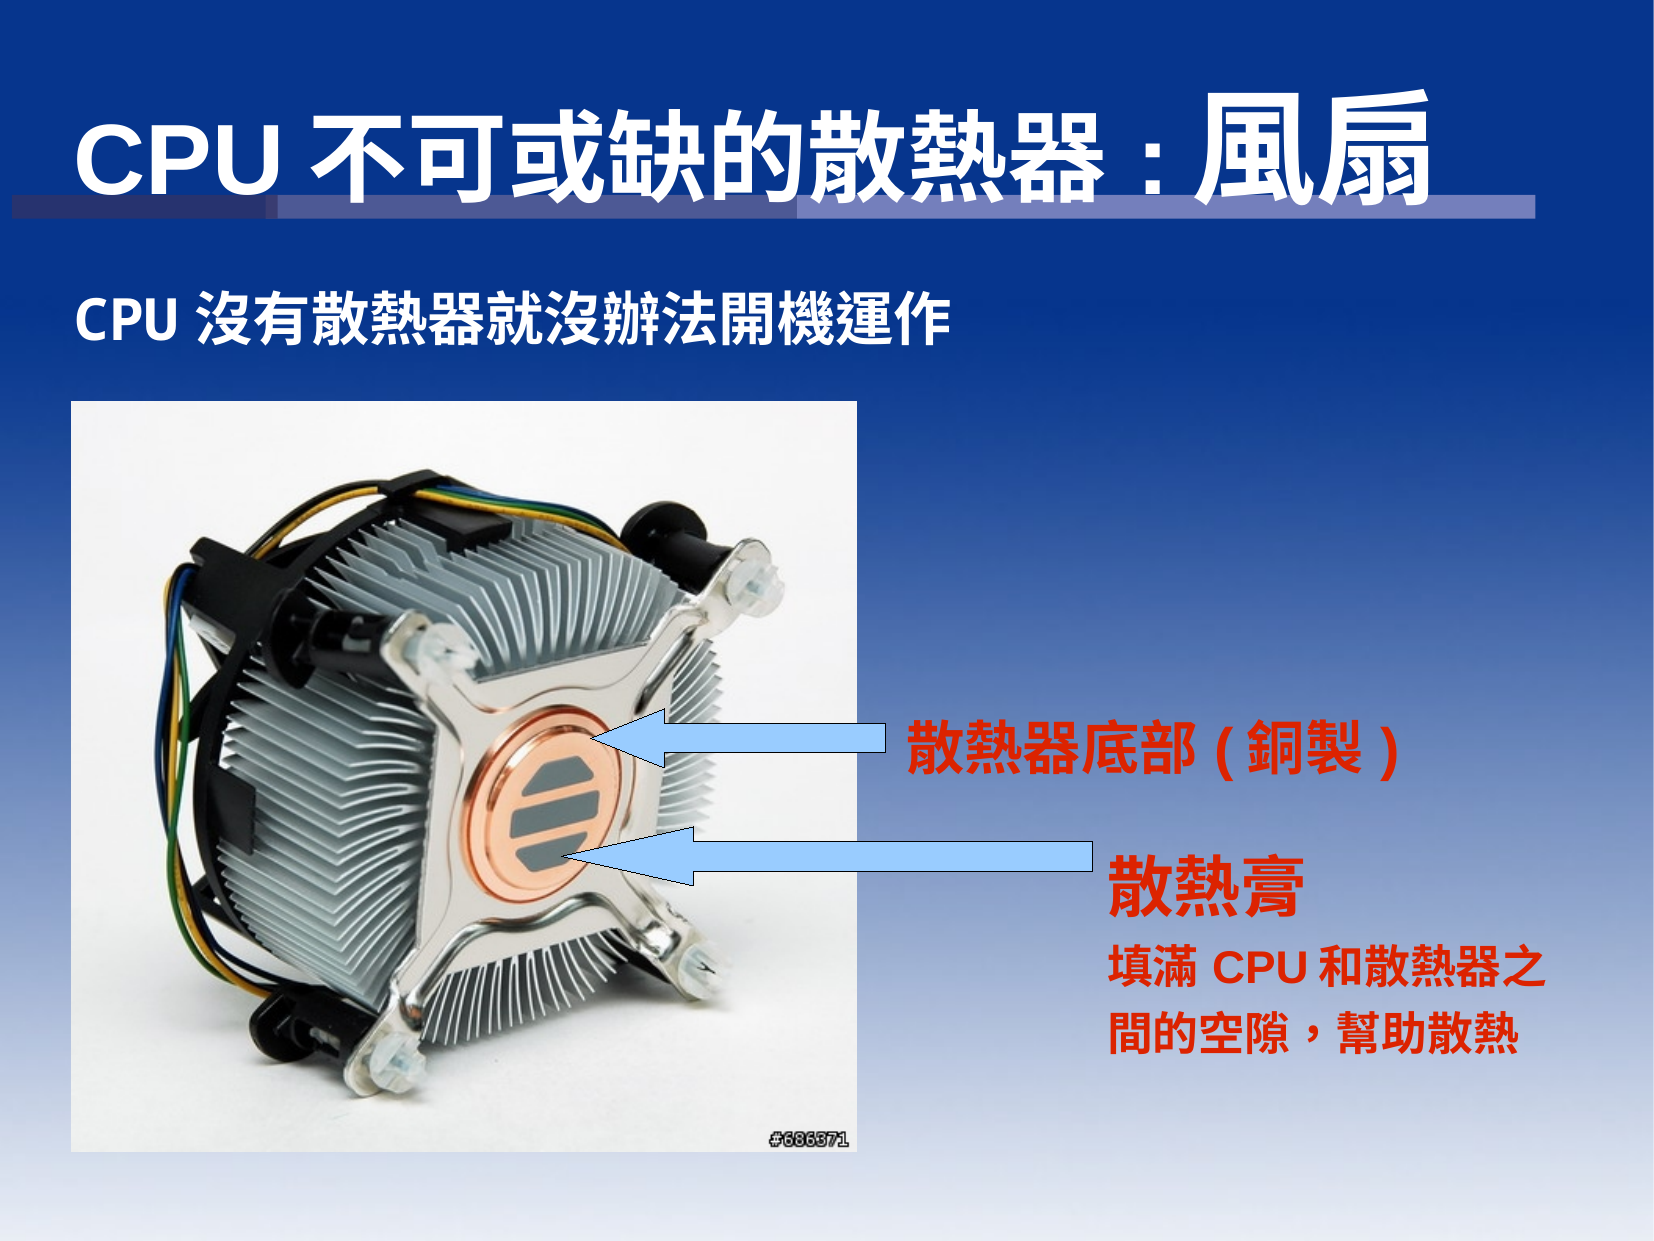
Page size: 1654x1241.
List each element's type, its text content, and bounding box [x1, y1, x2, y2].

picture [0, 0, 1654, 1241]
text_box CPU不可或缺的散熱器:風扇 [59, 41, 1565, 237]
text_box CPU沒有散熱器就沒辦法開機運作 [59, 265, 975, 421]
text_box [561, 826, 1093, 886]
text_box [590, 708, 886, 768]
text_box 散熱膏 填滿CPU和散熱器之間的空隙，幫助散熱 [1092, 826, 1565, 1061]
text_box 散熱器底部(銅製) [891, 694, 1483, 781]
